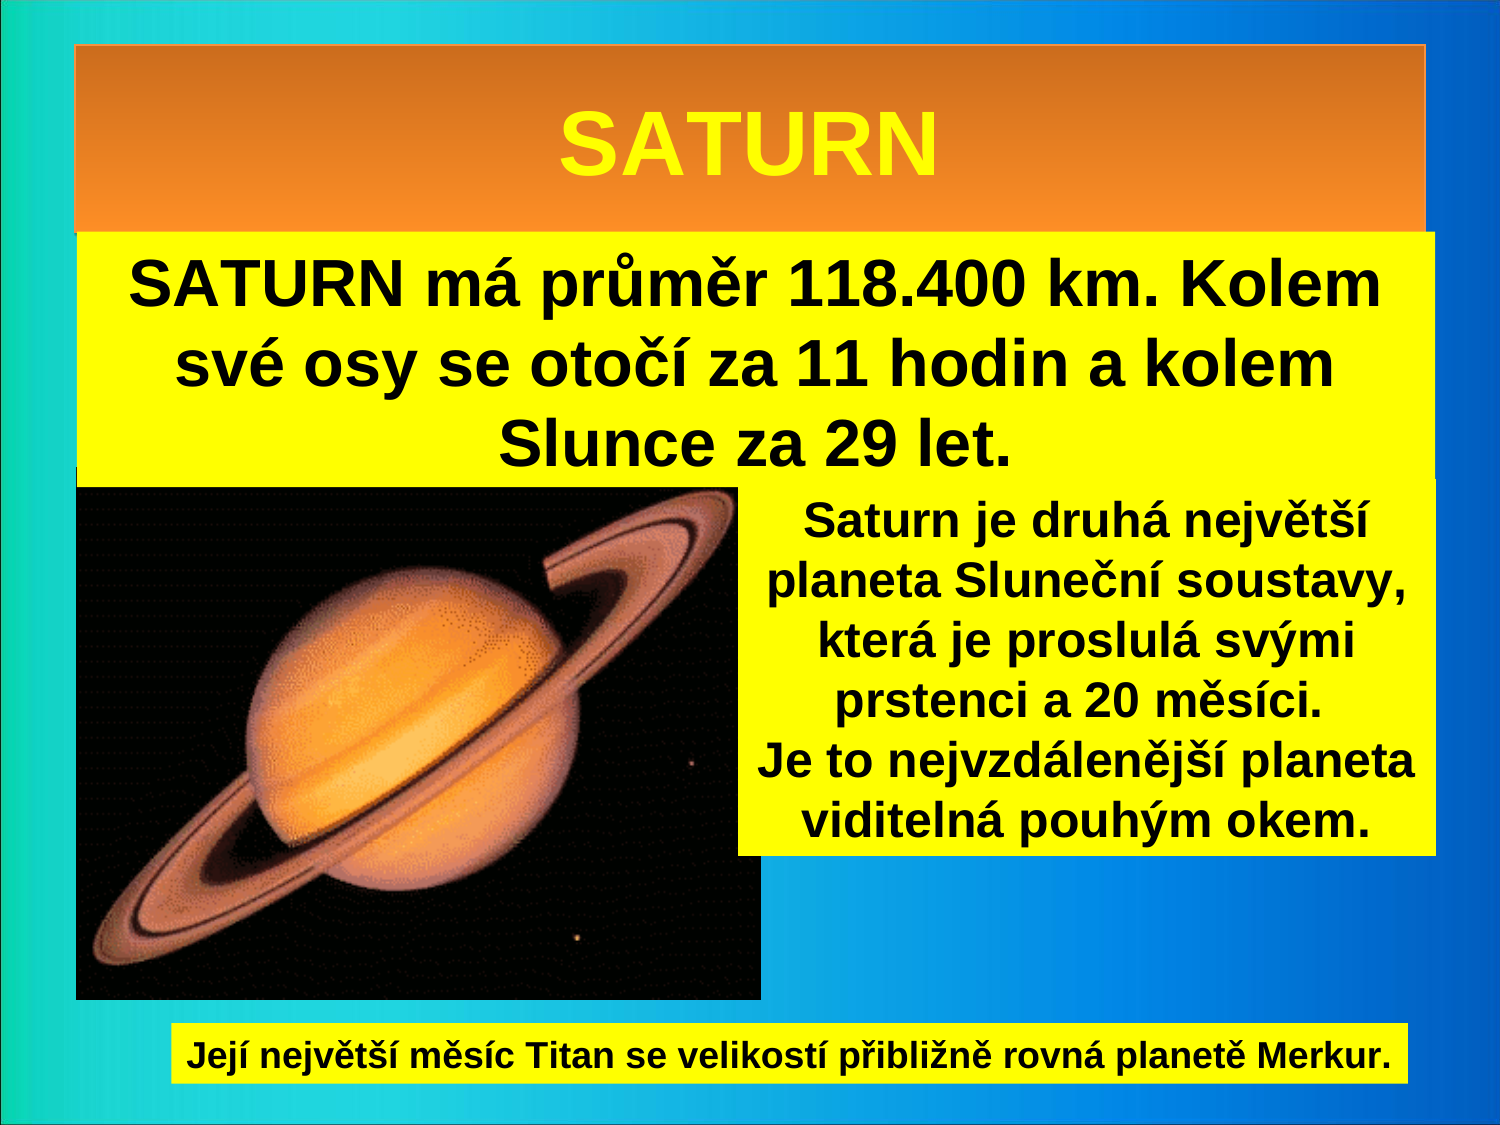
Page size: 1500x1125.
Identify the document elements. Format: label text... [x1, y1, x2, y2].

picture [0, 0, 1500, 1125]
text_box SATURN má průměr 118.400 km. Kolem své osy se otočí za 11 hodin a kolem Slunce za 29 let. [76, 231, 1436, 488]
text_box Saturn je druhá největší planeta Sluneční soustavy, která je proslulá svými prstenci a 20 měsíci. Je to nejvzdálenější planeta viditelná pouhým okem. [738, 479, 1436, 856]
text_box Její největší měsíc Titan se velikostí přibližně rovná planetě Merkur. [171, 1023, 1408, 1084]
title SATURN [75, 45, 1426, 233]
